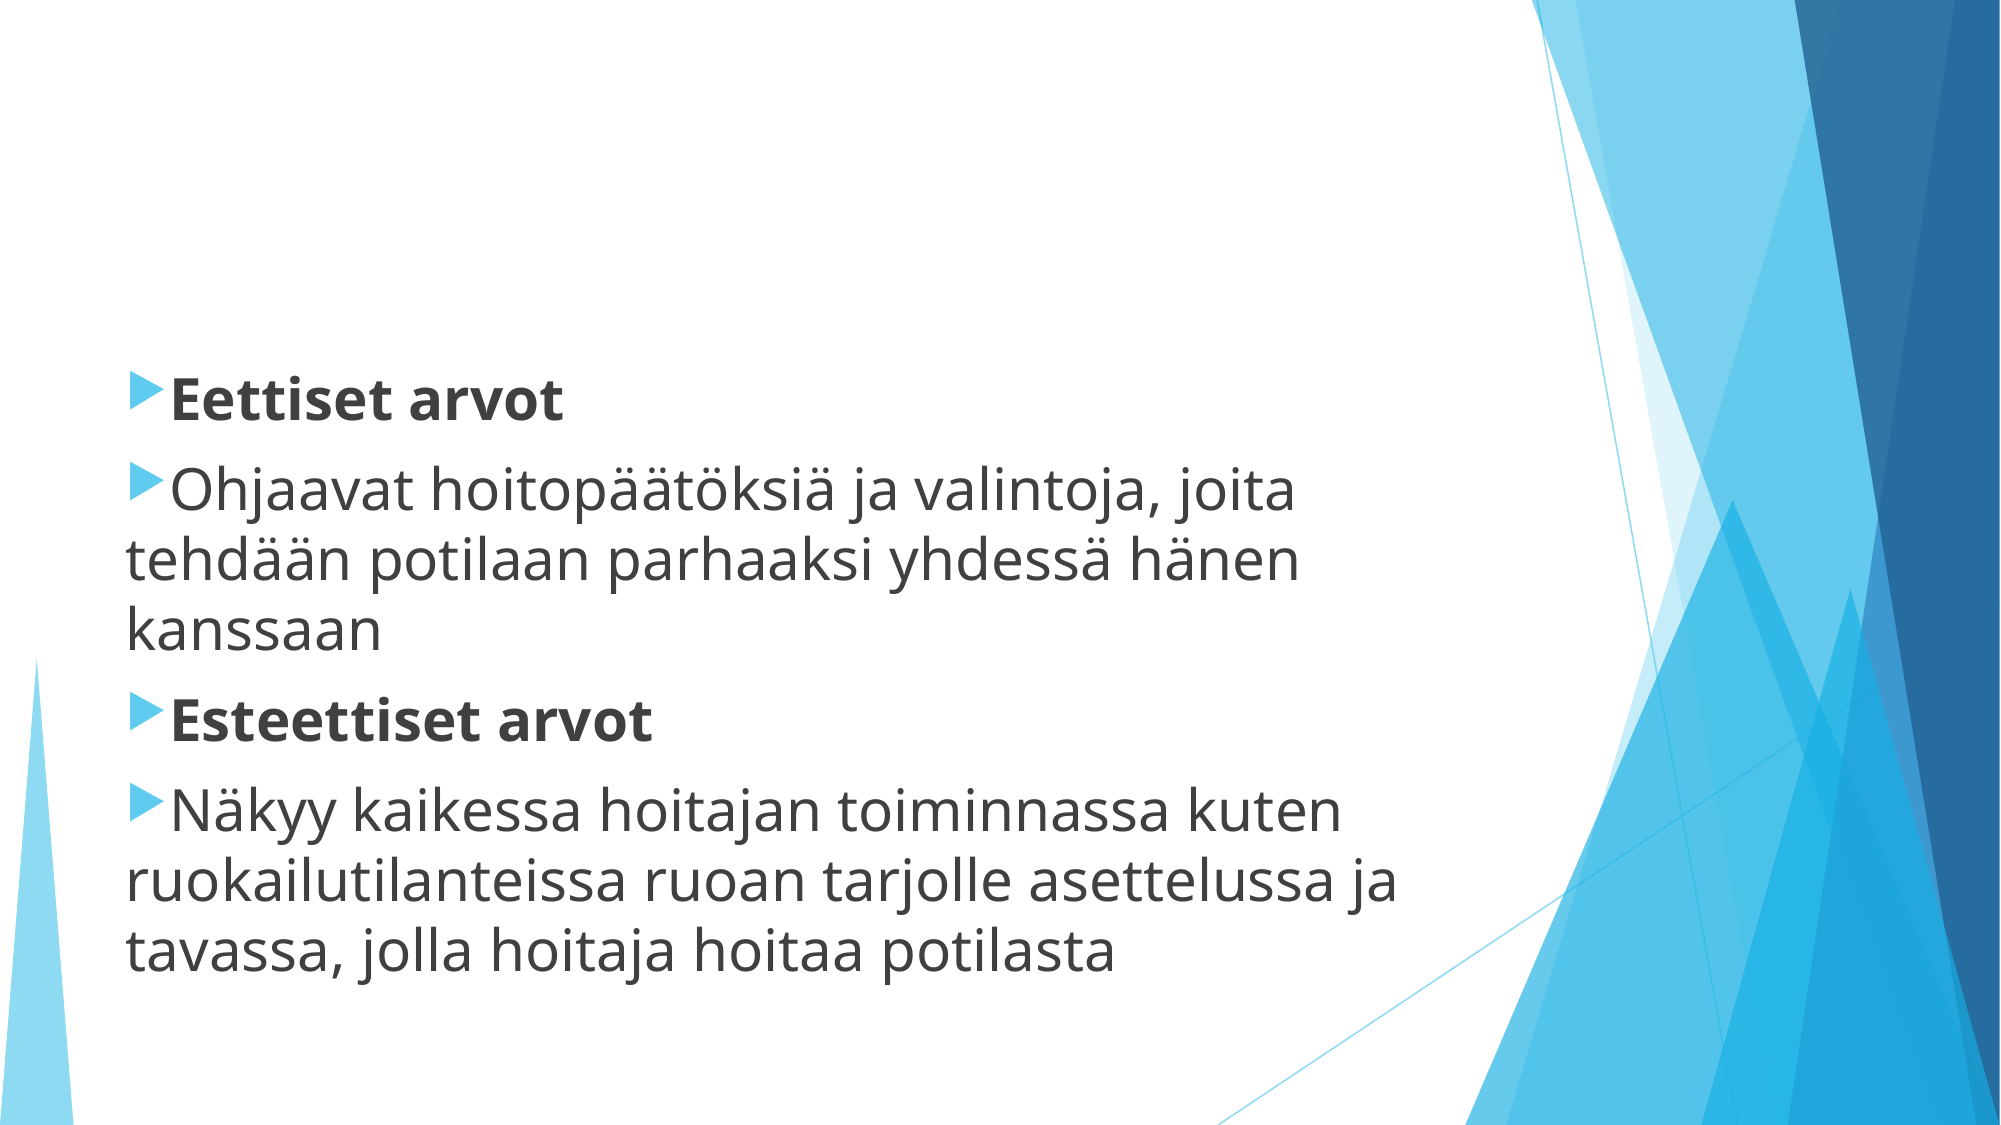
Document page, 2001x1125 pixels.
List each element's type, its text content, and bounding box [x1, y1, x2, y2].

list Eettiset arvot Ohjaavat hoitopäätöksiä ja valintoja, joita tehdään potilaan parhaaksi yhdessä hänen kanssaan Esteettiset arvot Näkyy kaikessa hoitajan toiminnassa kuten ruokailutilanteissa ruoan tarjolle asettelussa ja tavassa, jolla hoitaja hoitaa potilasta [111, 354, 1522, 992]
